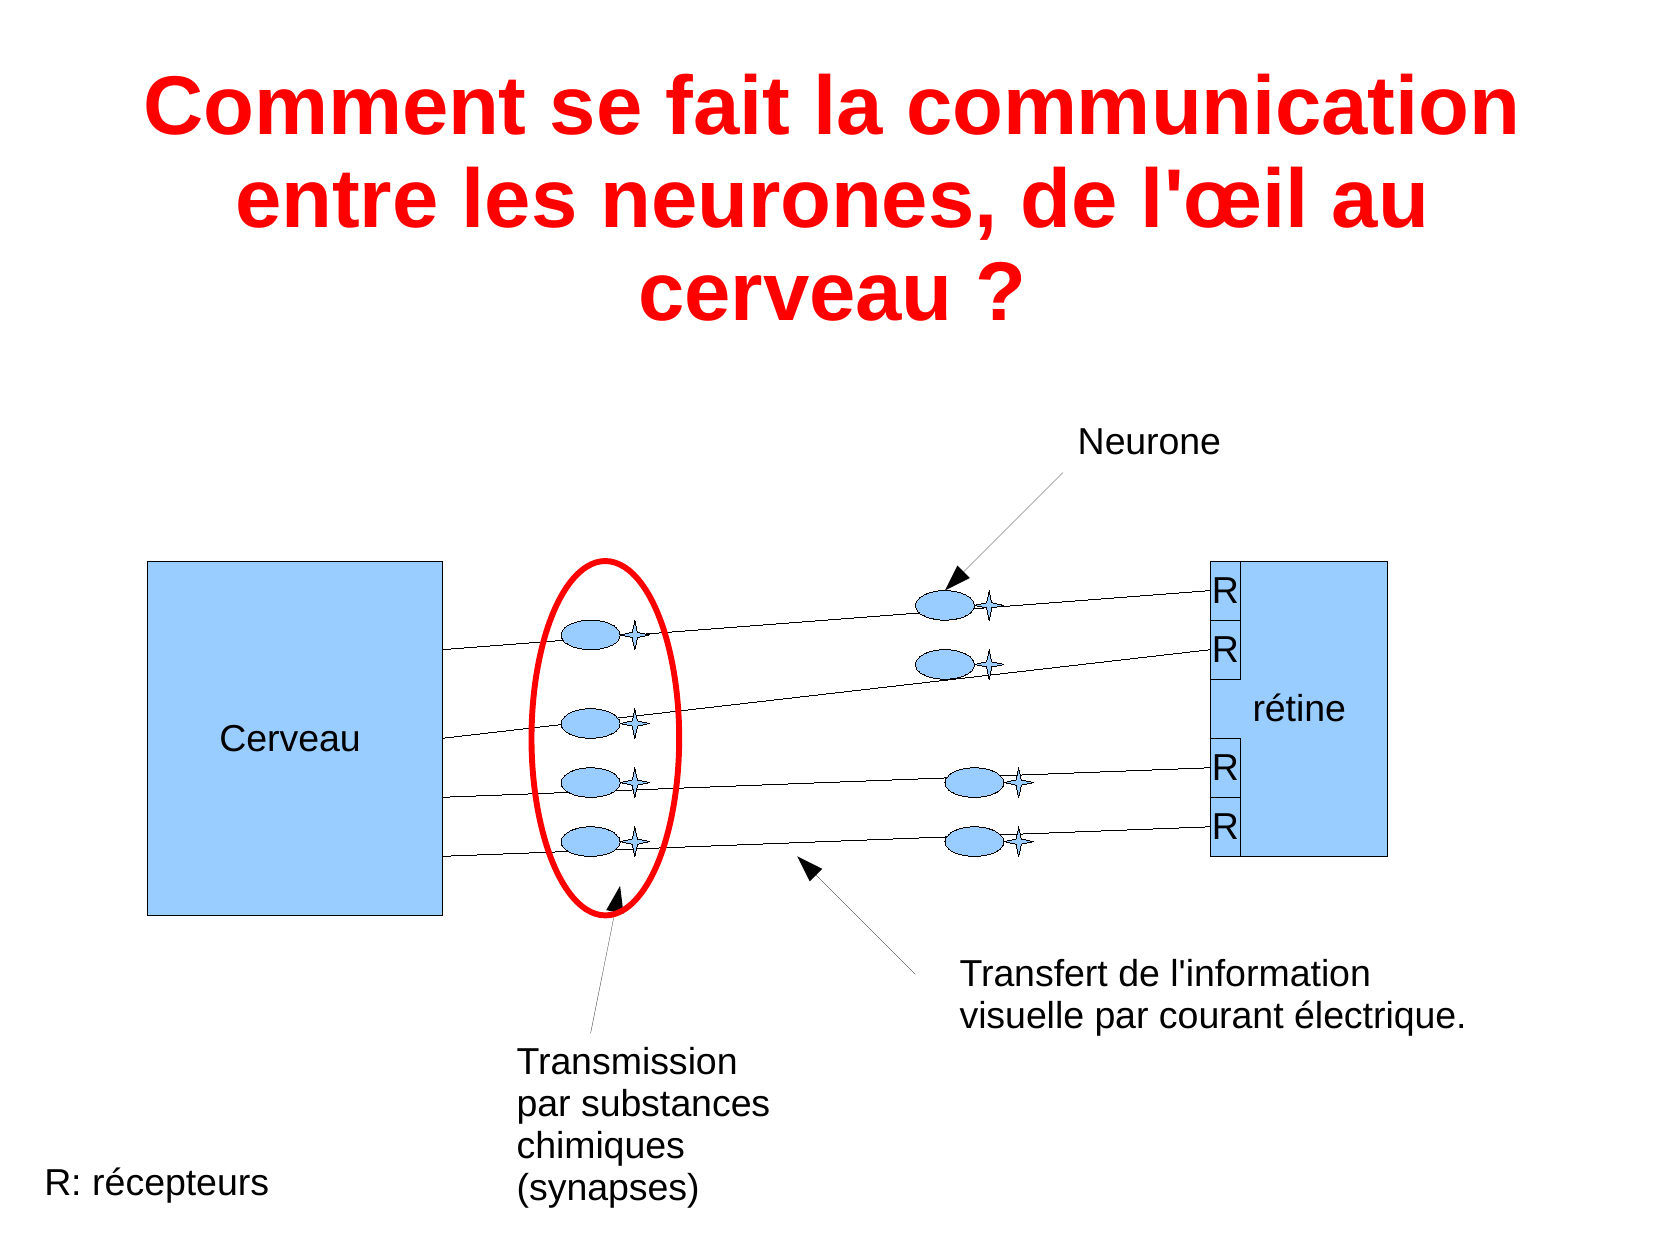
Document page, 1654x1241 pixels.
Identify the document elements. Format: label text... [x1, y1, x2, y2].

text_box [944, 826, 1034, 857]
text_box R [1210, 738, 1241, 797]
title Comment se fait la communication entre les neurones, de l'œil au cerveau ? [88, 59, 1577, 339]
text_box [561, 826, 650, 857]
text_box [944, 767, 1034, 798]
text_box [561, 620, 650, 650]
text_box [561, 767, 650, 798]
text_box [915, 590, 1004, 621]
text_box Transmission par substances chimiques (synapses) [501, 1033, 798, 1217]
text_box Neurone [1062, 413, 1418, 471]
text_box rétine [1210, 561, 1388, 857]
text_box R [1210, 620, 1241, 680]
text_box R [1210, 797, 1241, 857]
text_box R: récepteurs [29, 1153, 501, 1211]
text_box [561, 708, 650, 739]
text_box Transfert de l'information visuelle par courant électrique. [944, 944, 1506, 1044]
text_box R [1210, 561, 1241, 620]
text_box Cerveau [147, 561, 443, 916]
text_box [915, 649, 1004, 680]
